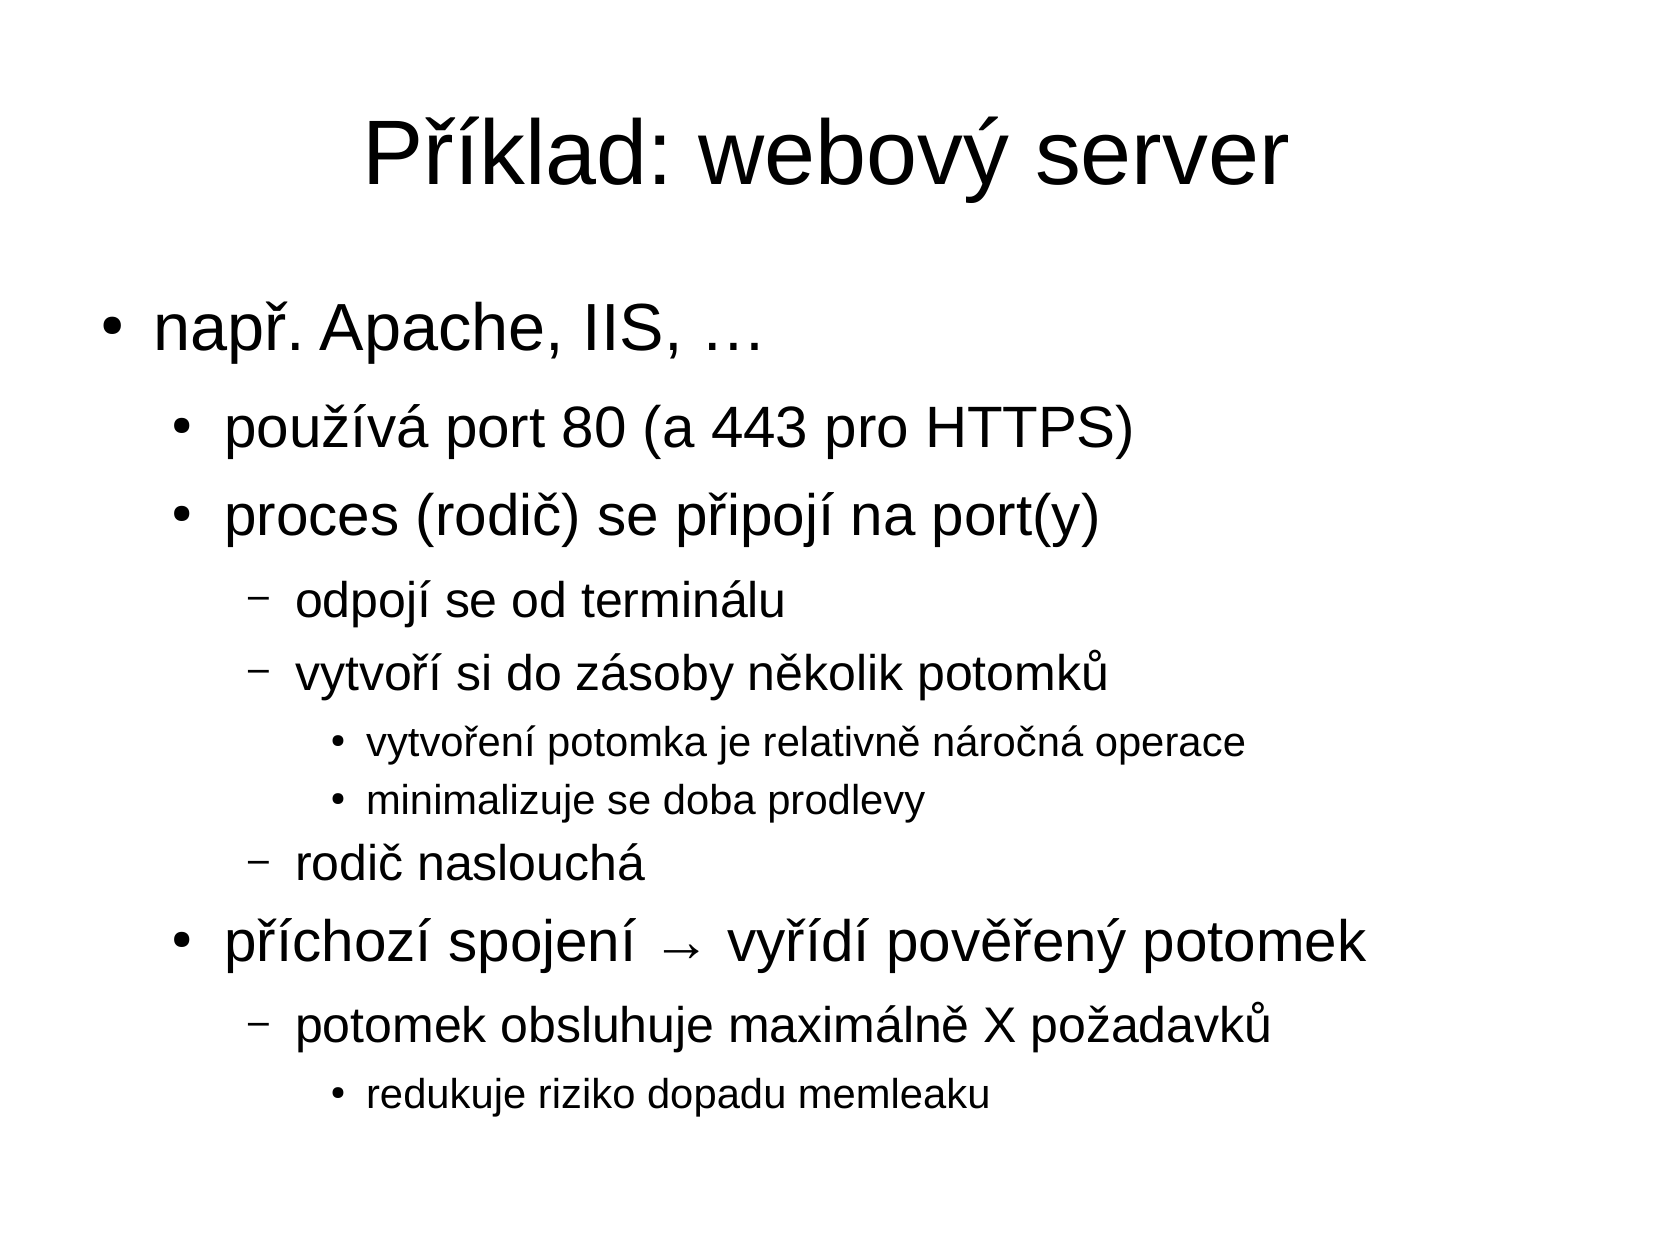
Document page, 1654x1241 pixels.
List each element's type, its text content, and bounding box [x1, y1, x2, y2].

list např. Apache, IIS, … používá port 80 (a 443 pro HTTPS) proces (rodič) se připojí na port(y) odpojí se od terminálu vytvoří si do zásoby několik potomků vytvoření potomka je relativně náročná operace minimalizuje se doba prodlevy rodič naslouchá příchozí spojení → vyřídí pověřený potomek potomek obsluhuje maximálně X požadavků redukuje riziko dopadu memleaku [82, 290, 1571, 1118]
title Příklad: webový server [82, 49, 1571, 257]
